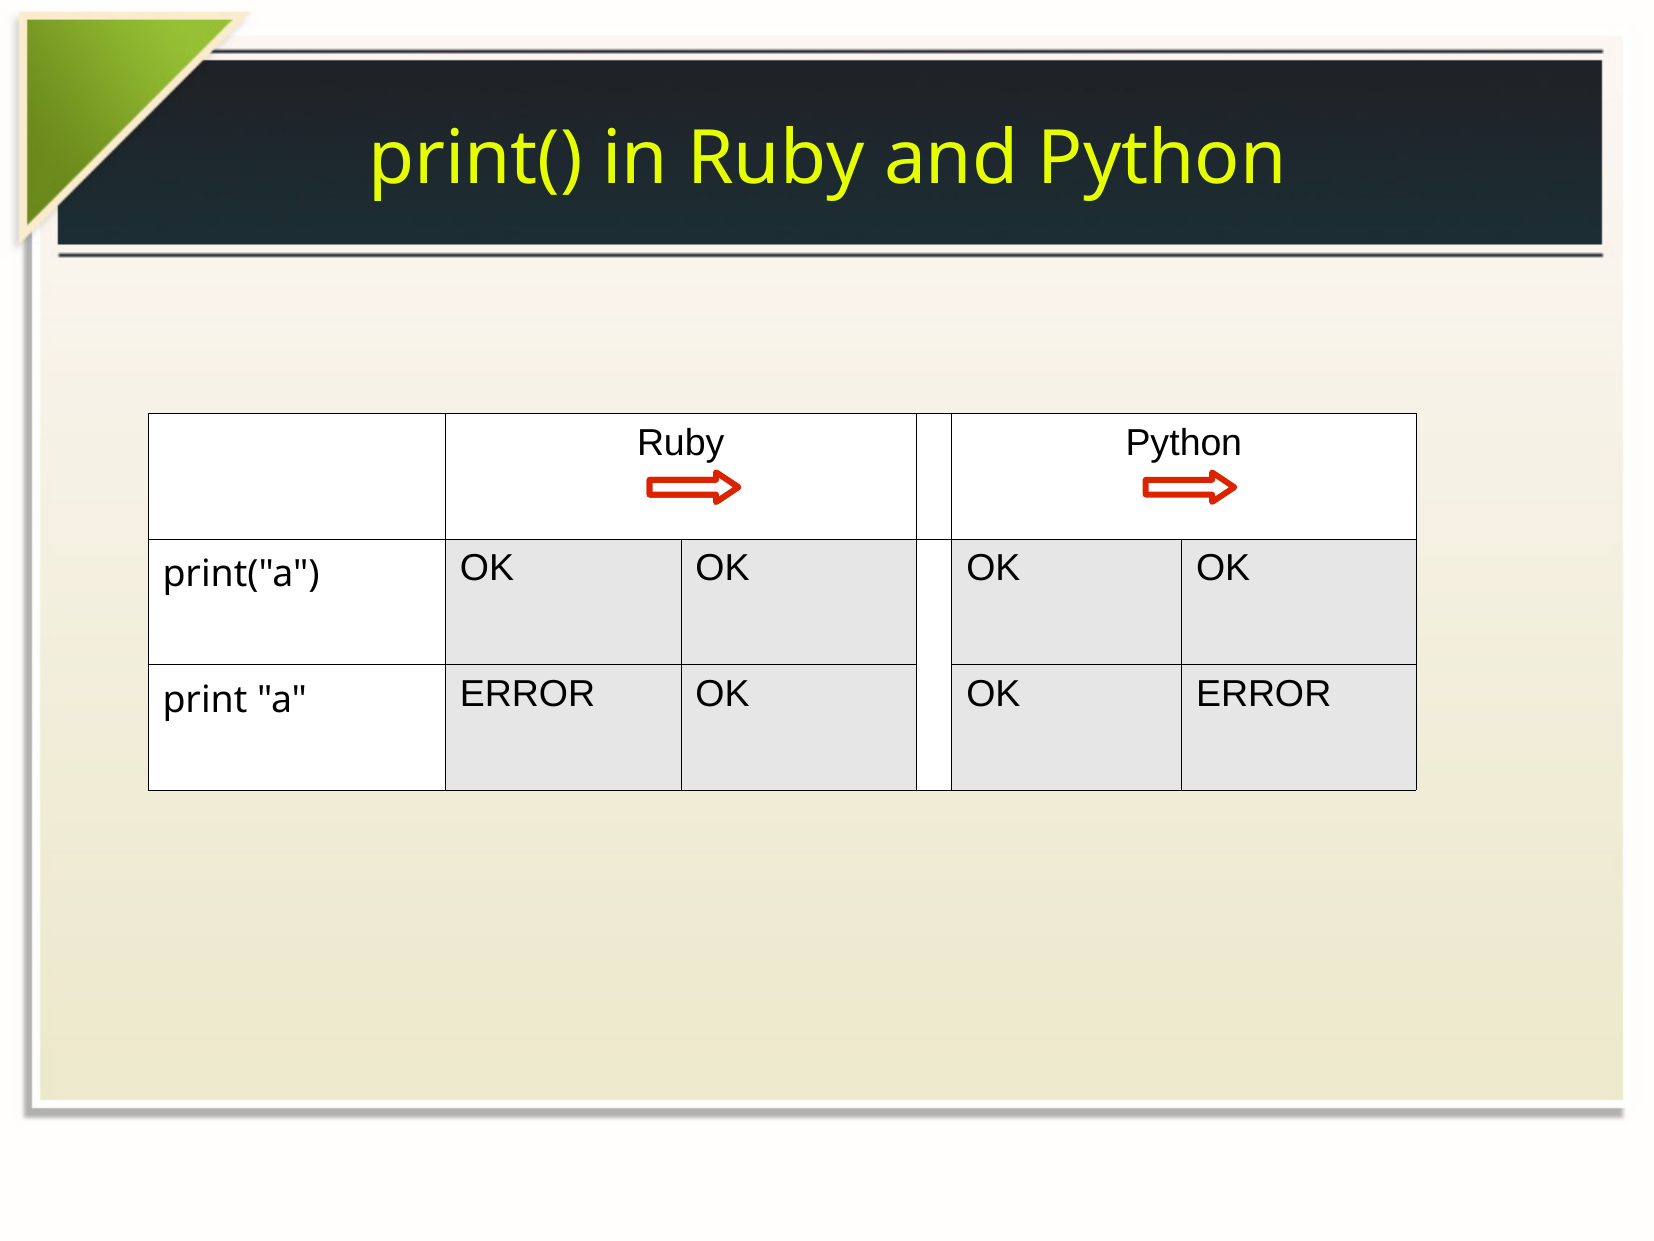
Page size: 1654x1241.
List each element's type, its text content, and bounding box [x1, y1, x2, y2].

table_header [917, 414, 951, 539]
text_box [649, 472, 739, 502]
table_header [149, 414, 445, 539]
table_cell ERROR [446, 665, 681, 790]
title print() in Ruby and Python [121, 73, 1534, 237]
table_cell ERROR [1182, 665, 1416, 790]
text_box [1145, 472, 1235, 502]
table_header Python [952, 414, 1416, 539]
table_cell [917, 540, 951, 790]
table_header Ruby [446, 414, 916, 539]
table_cell OK [952, 540, 1181, 664]
table_cell OK [682, 540, 916, 664]
table_cell OK [1182, 540, 1416, 664]
table_cell OK [446, 540, 681, 664]
picture [0, 0, 1654, 1241]
table_cell print "a" [149, 665, 445, 790]
table_cell OK [682, 665, 916, 790]
table_cell OK [952, 665, 1181, 790]
table_cell print("a") [149, 540, 445, 664]
